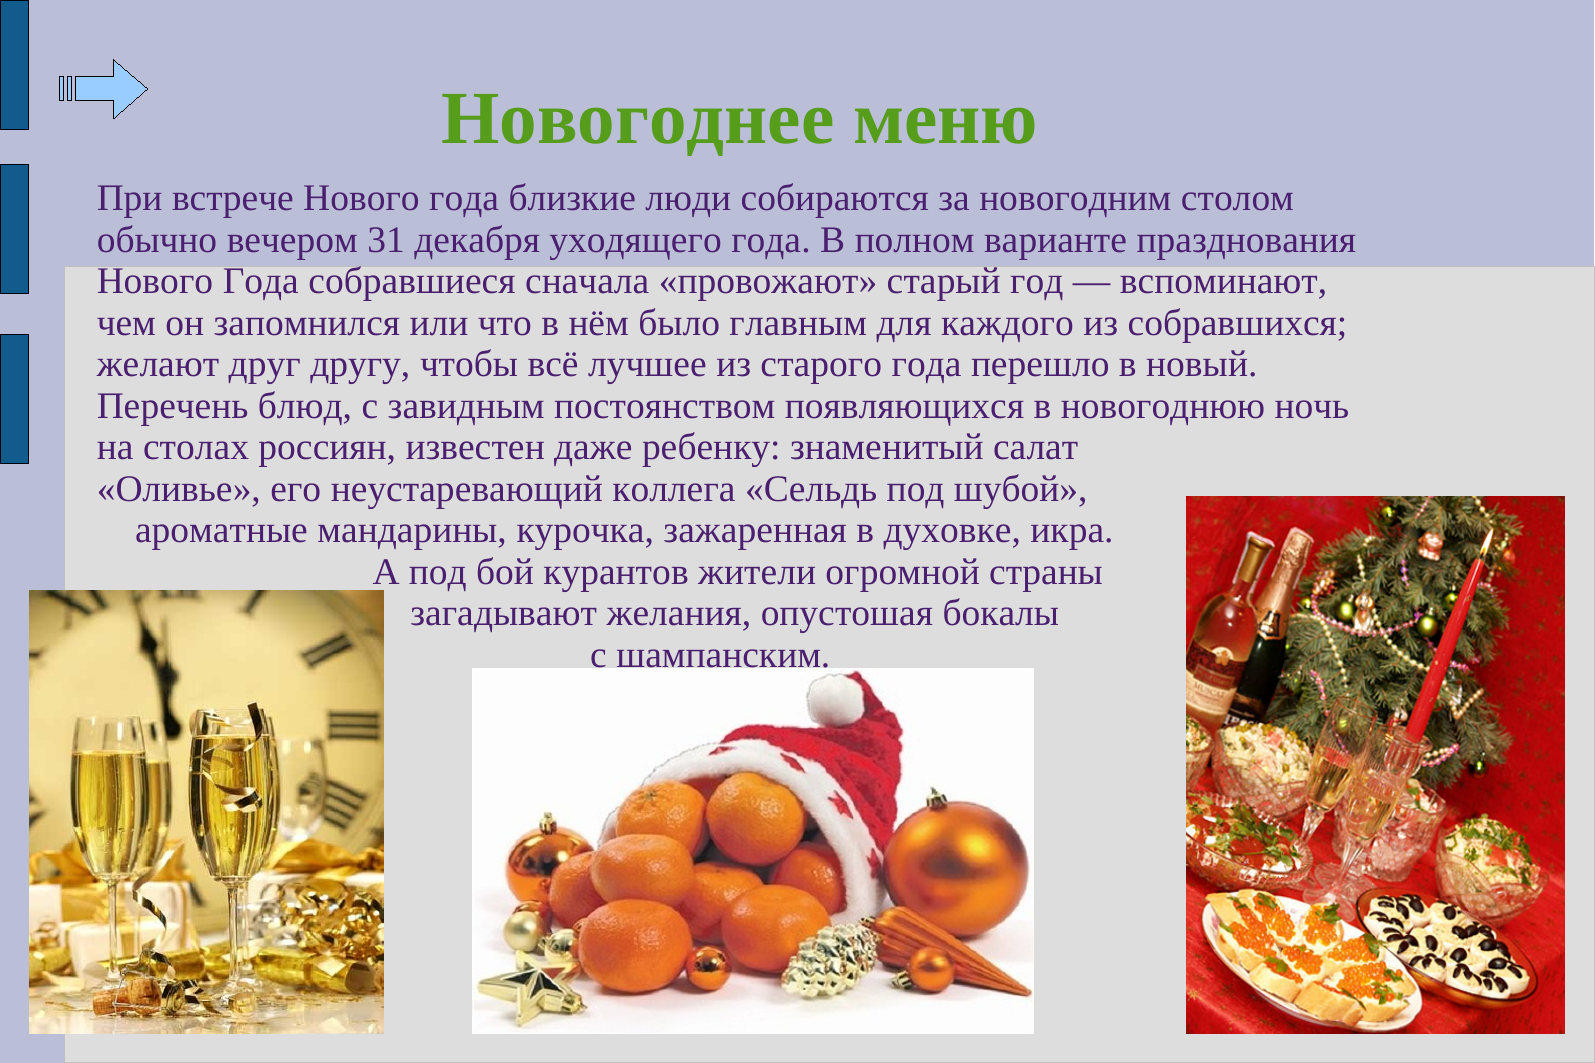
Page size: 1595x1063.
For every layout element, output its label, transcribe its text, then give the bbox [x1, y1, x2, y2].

title Новогоднее меню [59, 29, 1421, 207]
picture [1186, 496, 1565, 1034]
text_box [75, 59, 148, 119]
picture [472, 847, 1034, 1034]
text_box [67, 76, 72, 101]
list При встрече Нового года близкие люди собираются за новогодним столом обычно вечером 31 декабря уходящего года. В полном варианте празднования Нового Года собравшиеся сначала «провожают» старый год — вспоминают, чем он запомнился или что в нём было главным для каждого из собравшихся; желают друг другу, чтобы всё лучшее из старого года перешло в новый. Перечень блюд, с завидным постоянством появляющихся в новогоднюю ночь на столах россиян, известен даже ребенку: знаменитый салат «Оливье», его неустаревающий коллега «Сельдь под шубой», ароматные мандарины, курочка, зажаренная в духовке, икра. А под бой курантов жители огромной страны загадывают желания, опустошая бокалы с шампанским. [26, 177, 1388, 847]
text_box [59, 76, 64, 101]
picture [29, 847, 384, 1034]
